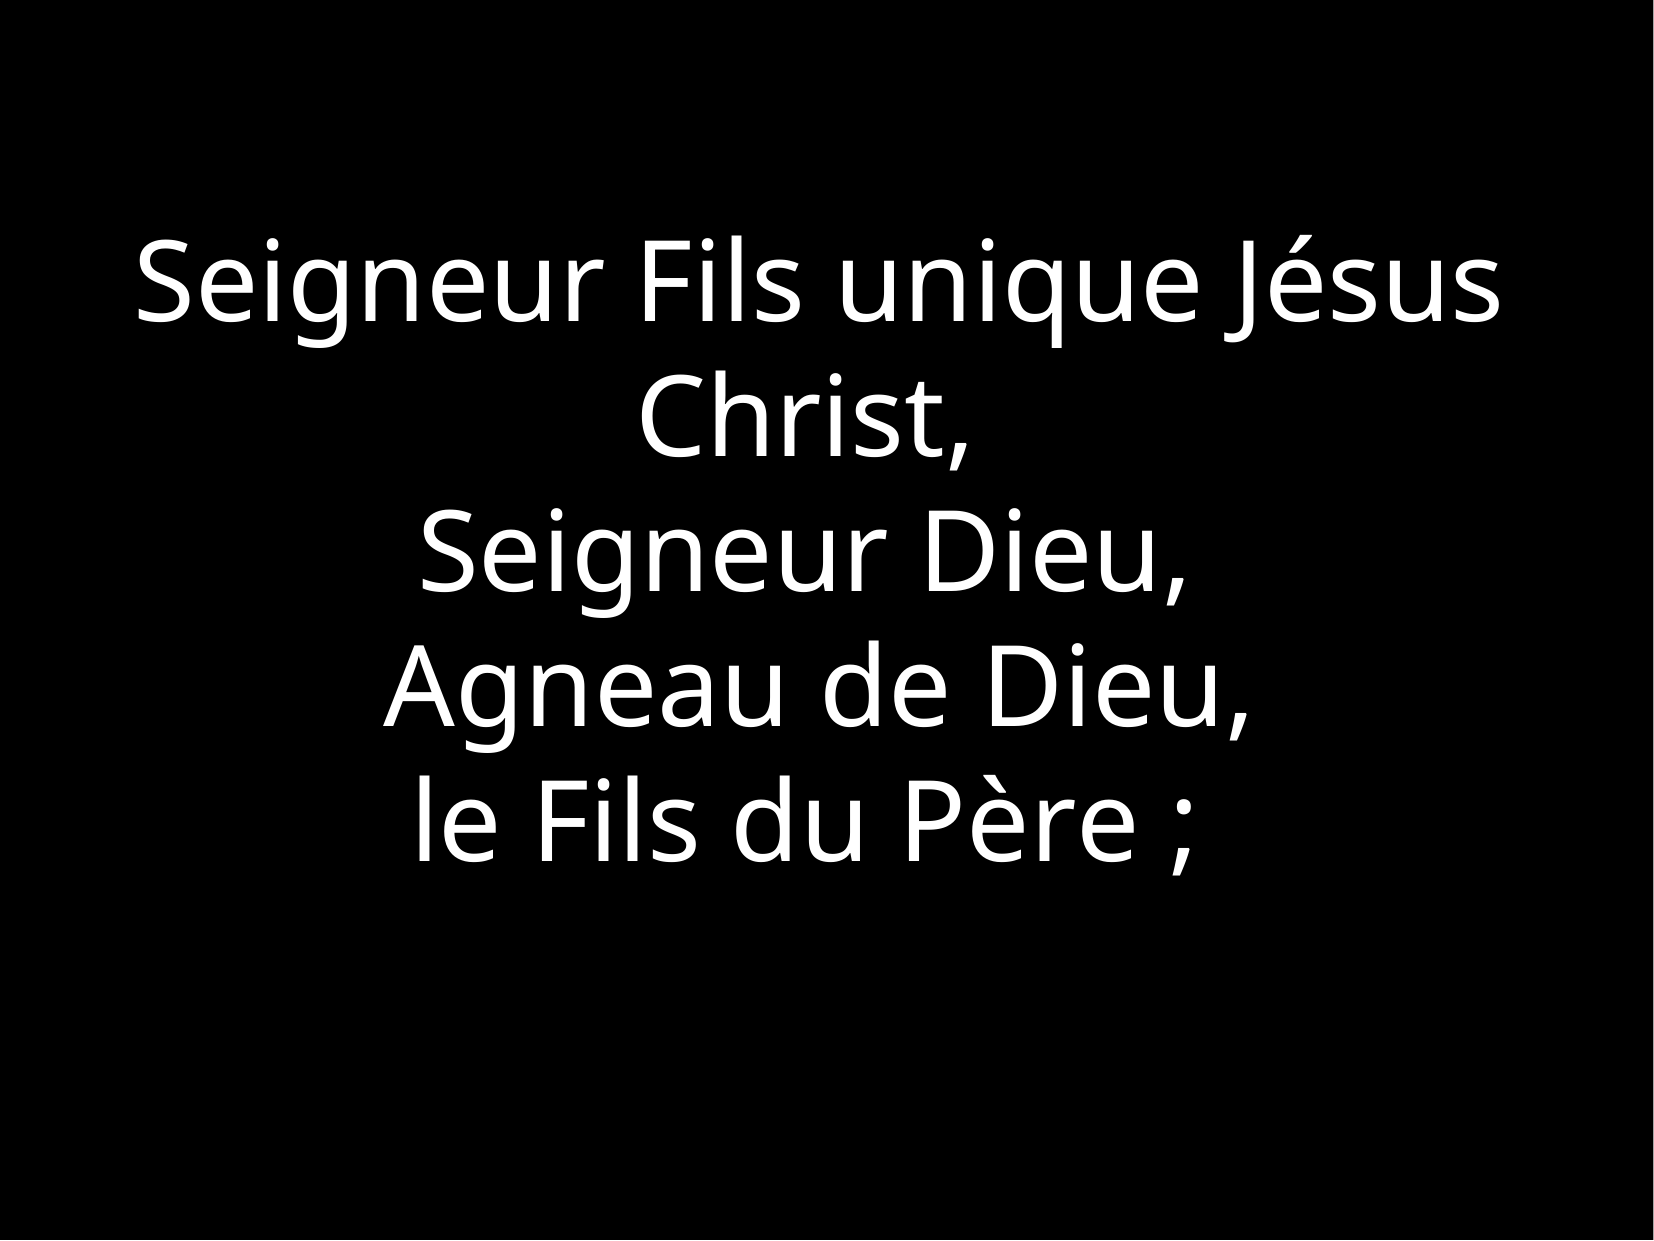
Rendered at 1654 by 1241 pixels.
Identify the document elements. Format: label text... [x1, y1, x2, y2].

title Seigneur Fils unique Jésus Christ, Seigneur Dieu, Agneau de Dieu, le Fils du Père ; [74, 324, 1565, 903]
